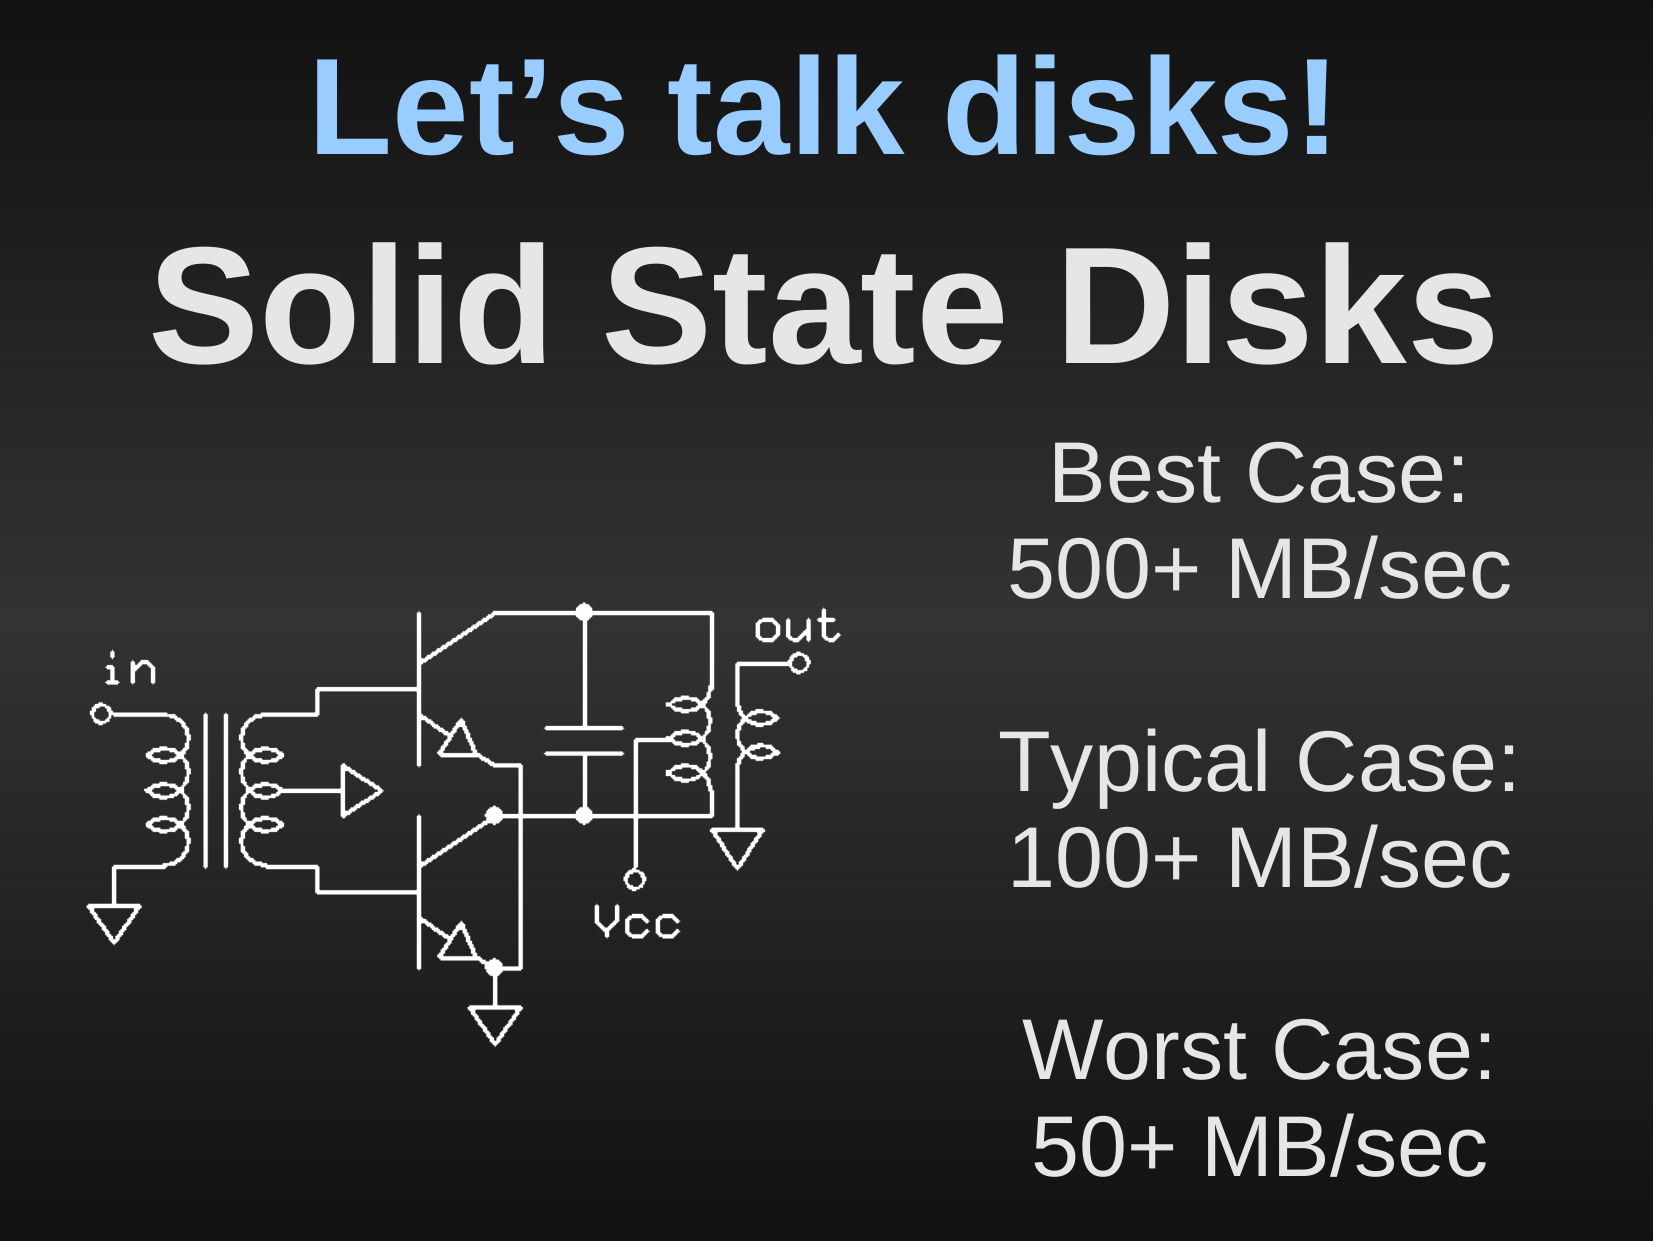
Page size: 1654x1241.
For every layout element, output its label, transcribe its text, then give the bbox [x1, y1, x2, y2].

picture [12, 511, 870, 1096]
title Best Case: 500+ MB/sec Typical Case: 100+ MB/sec Worst Case: 50+ MB/sec [870, 340, 1651, 1241]
title Solid State Disks [0, 212, 1651, 946]
title Let’s talk disks! [0, 2, 1651, 211]
